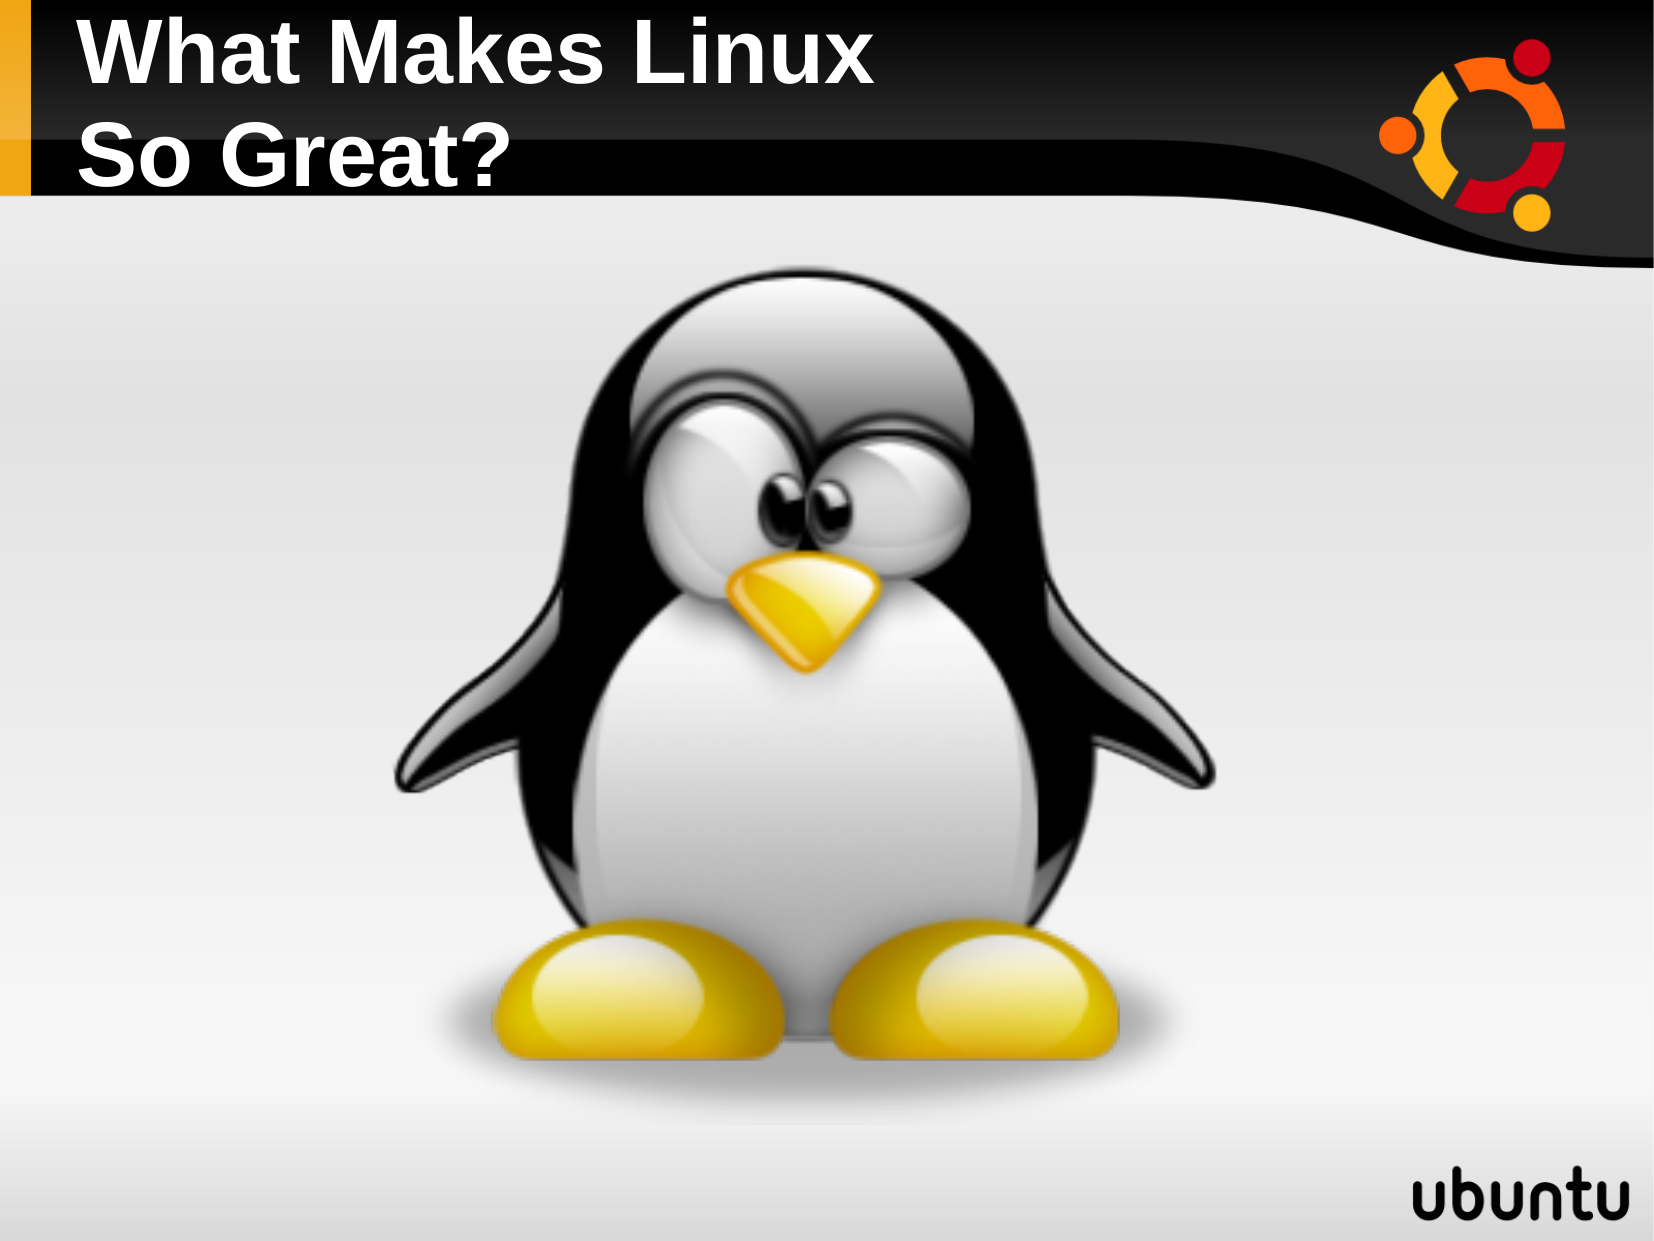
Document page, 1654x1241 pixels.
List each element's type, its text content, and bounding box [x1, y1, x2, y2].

picture [0, 0, 1654, 1241]
title What Makes Linux So Great? [76, 0, 1565, 211]
